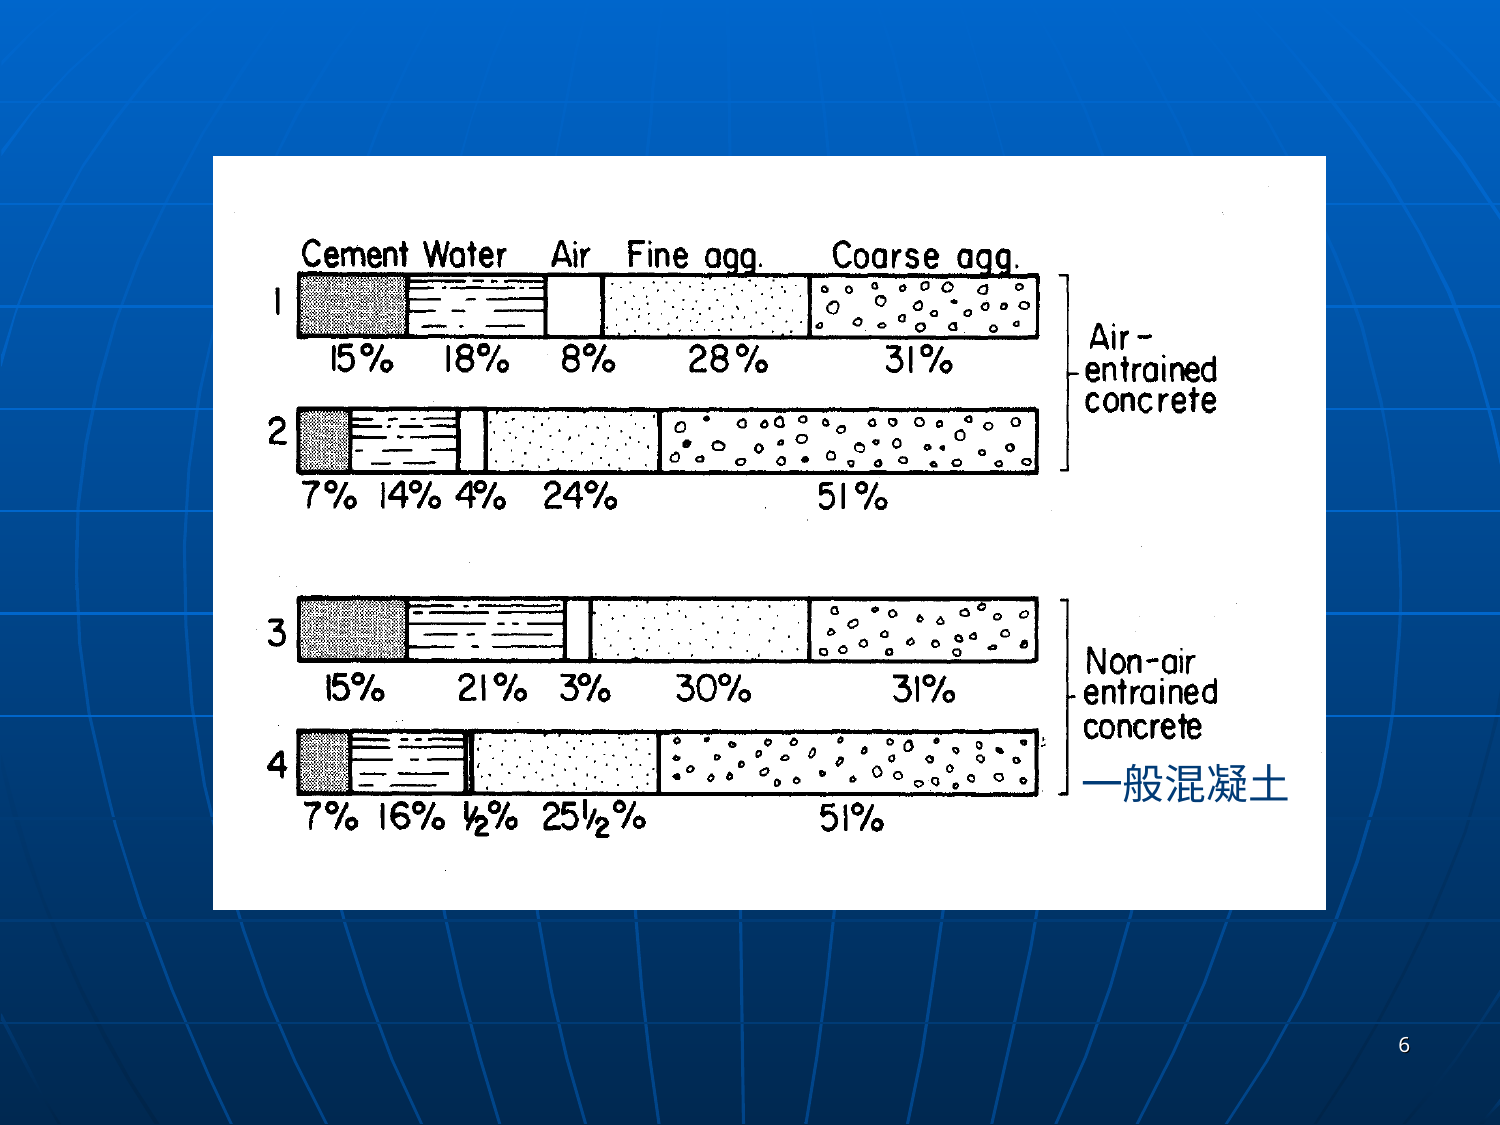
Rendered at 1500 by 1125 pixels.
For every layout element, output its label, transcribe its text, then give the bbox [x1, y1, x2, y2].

text_box 一般混凝土 [1066, 750, 1305, 816]
picture [213, 156, 1326, 910]
text_box <編號> [1074, 1024, 1426, 1100]
